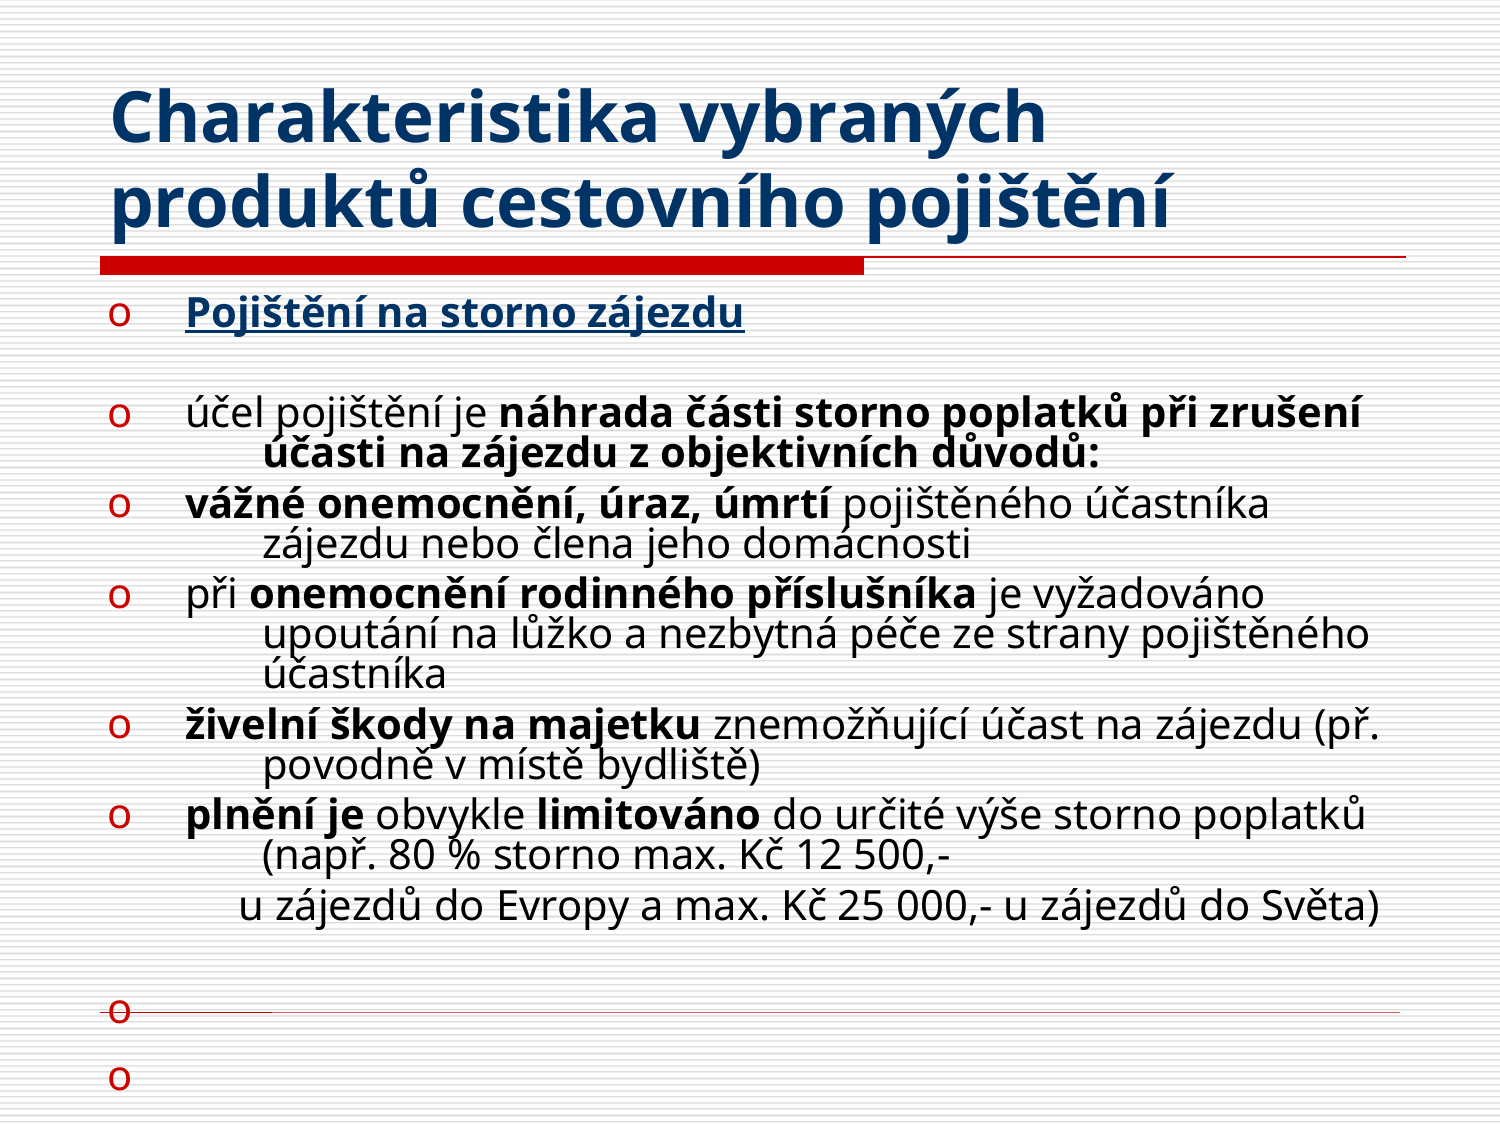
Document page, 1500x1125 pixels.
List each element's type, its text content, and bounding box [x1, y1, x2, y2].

title Charakteristika vybraných produktů cestovního pojištění [94, 50, 1407, 250]
list Pojištění na storno zájezdu účel pojištění je náhrada části storno poplatků při zrušení účasti na zájezdu z objektivních důvodů: vážné onemocnění, úraz, úmrtí pojištěného účastníka zájezdu nebo člena jeho domácnosti při onemocnění rodinného příslušníka je vyžadováno upoutání na lůžko a nezbytná péče ze strany pojištěného účastníka živelní škody na majetku znemožňující účast na zájezdu (př. povodně v místě bydliště) plnění je obvykle limitováno do určité výše storno poplatků (např. 80 % storno max. Kč 12 500,- u zájezdů do Evropy a max. Kč 25 000,- u zájezdů do Světa) [92, 287, 1406, 988]
